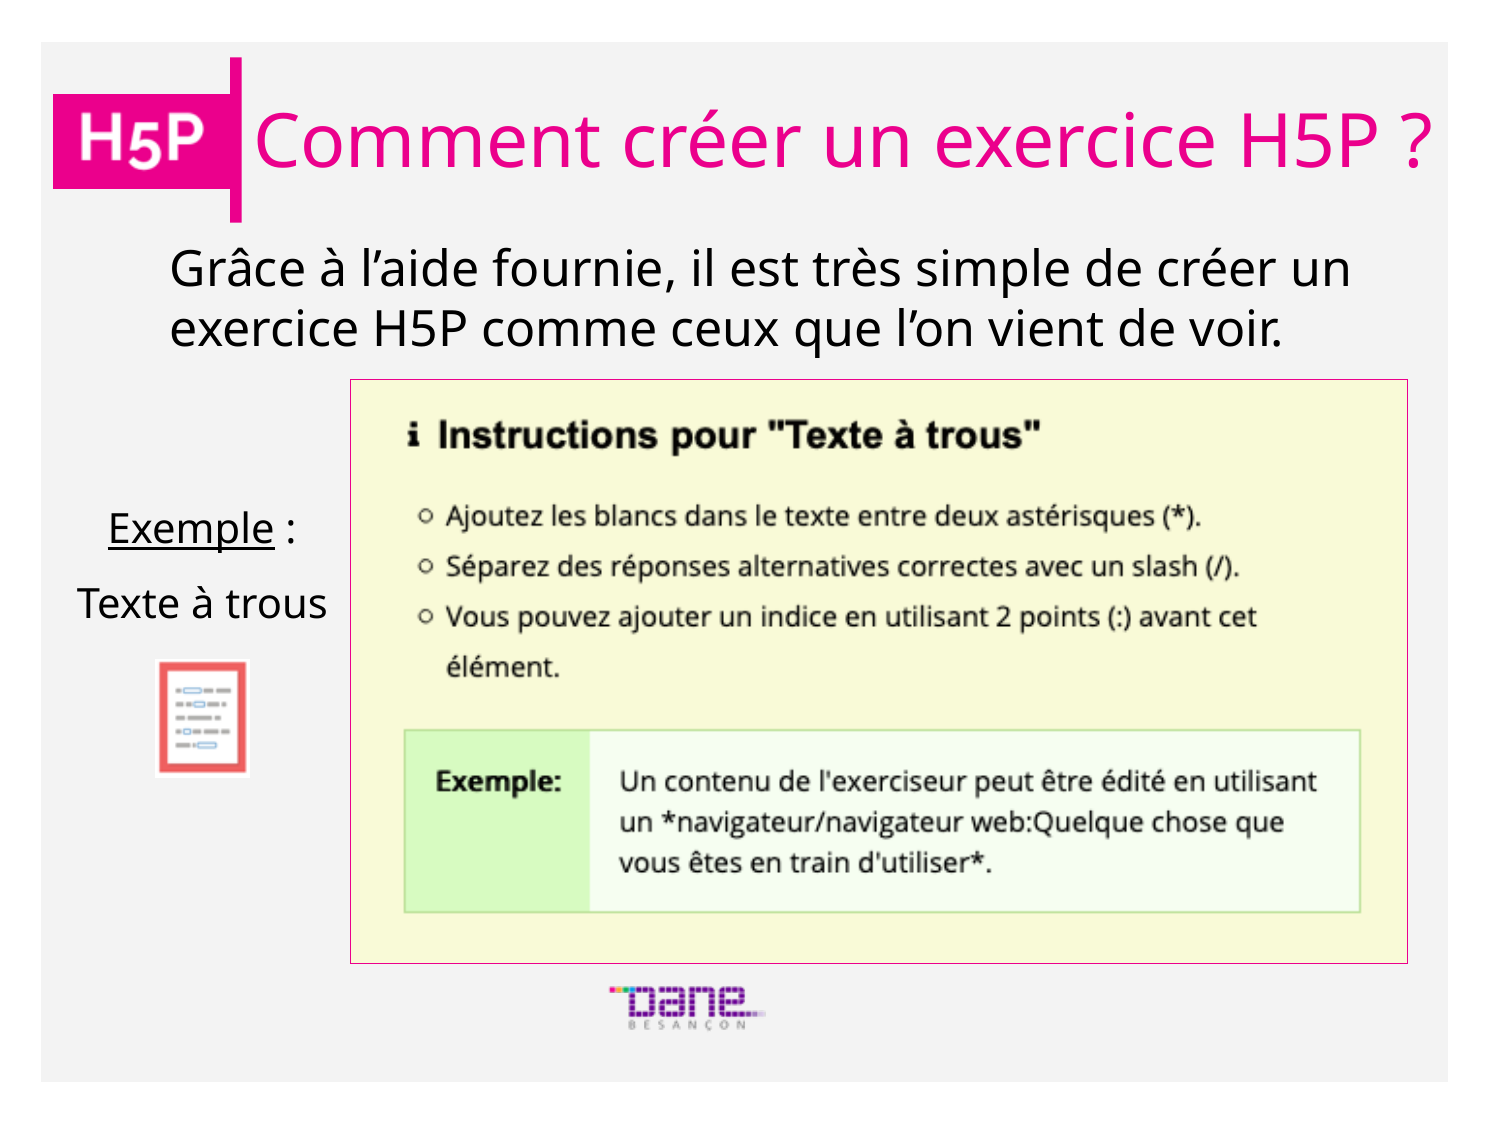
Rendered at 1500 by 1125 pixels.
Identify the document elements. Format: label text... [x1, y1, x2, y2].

text_box Comment créer un exercice H5P ? [230, 84, 1457, 208]
text_box [230, 57, 242, 84]
text_box Grâce à l’aide fournie, il est très simple de créer un exercice H5P comme ceux que l’on vient de voir. [155, 229, 1408, 380]
picture [0, 0, 1500, 1125]
text_box [230, 208, 242, 223]
text_box Exemple : Texte à trous [61, 469, 343, 626]
